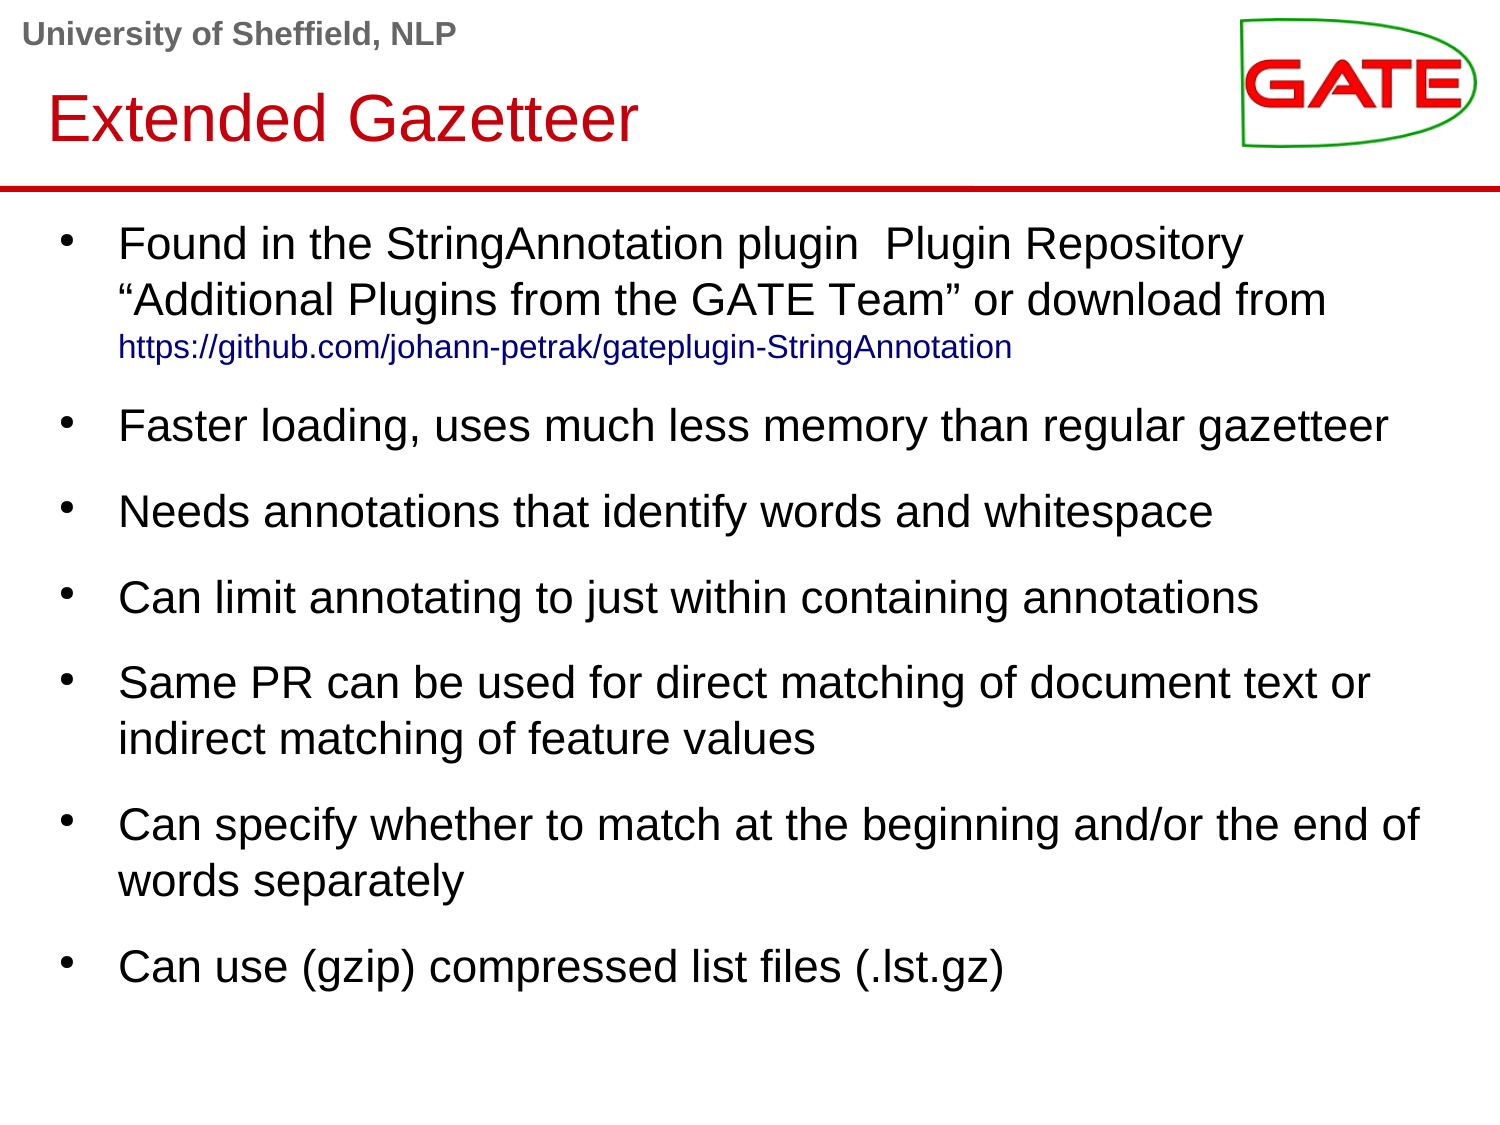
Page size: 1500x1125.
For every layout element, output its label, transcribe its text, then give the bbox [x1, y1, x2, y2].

title Extended Gazetteer [47, 59, 1241, 180]
list Found in the StringAnnotation plugin Plugin Repository “Additional Plugins from the GATE Team” or download from https://github.com/johann-petrak/gateplugin-StringAnnotation Faster loading, uses much less memory than regular gazetteer Needs annotations that identify words and whitespace Can limit annotating to just within containing annotations Same PR can be used for direct matching of document text or indirect matching of feature values Can specify whether to match at the beginning and/or the end of words separately Can use (gzip) compressed list files (.lst.gz) [59, 212, 1465, 1063]
picture [1240, 18, 1477, 148]
